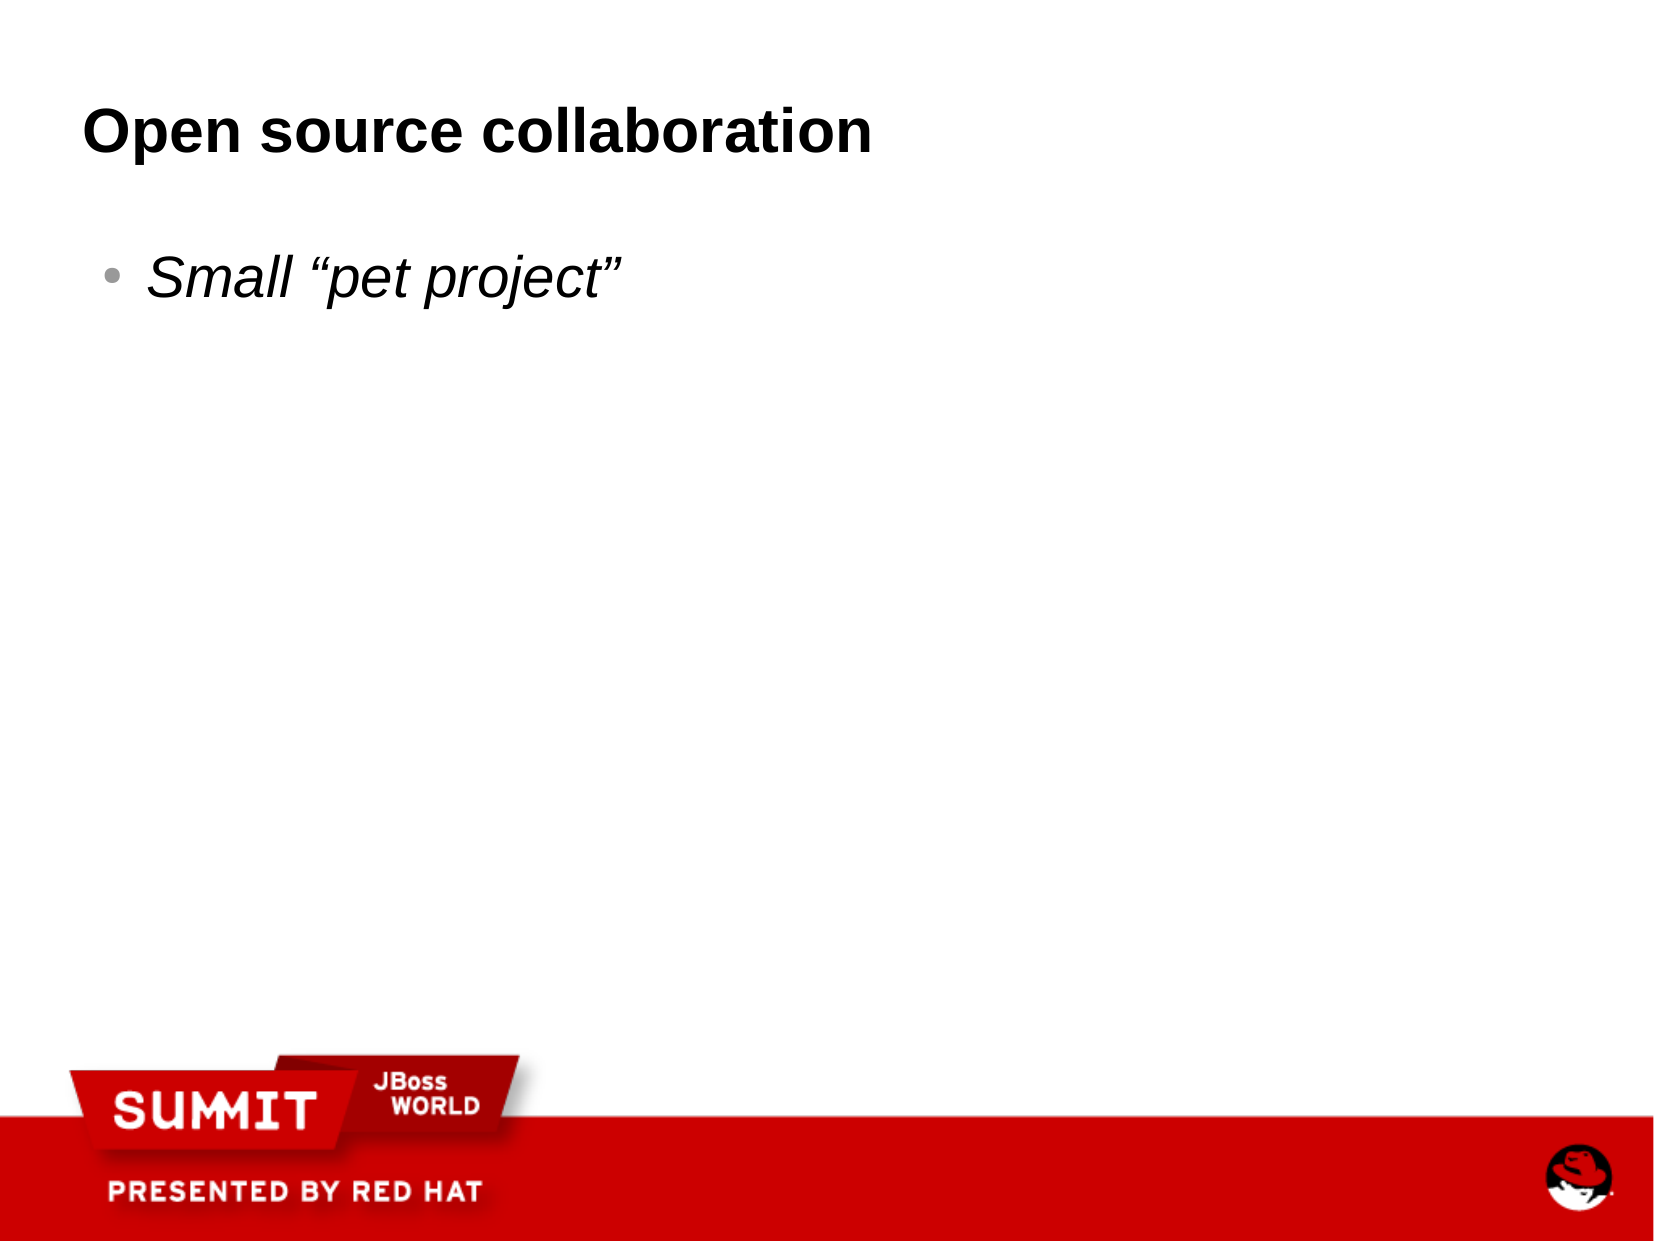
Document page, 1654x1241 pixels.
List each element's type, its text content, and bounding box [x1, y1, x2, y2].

list Small “pet project” [86, 244, 1576, 1024]
title Open source collaboration [82, 37, 1571, 226]
picture [0, 1043, 1654, 1241]
